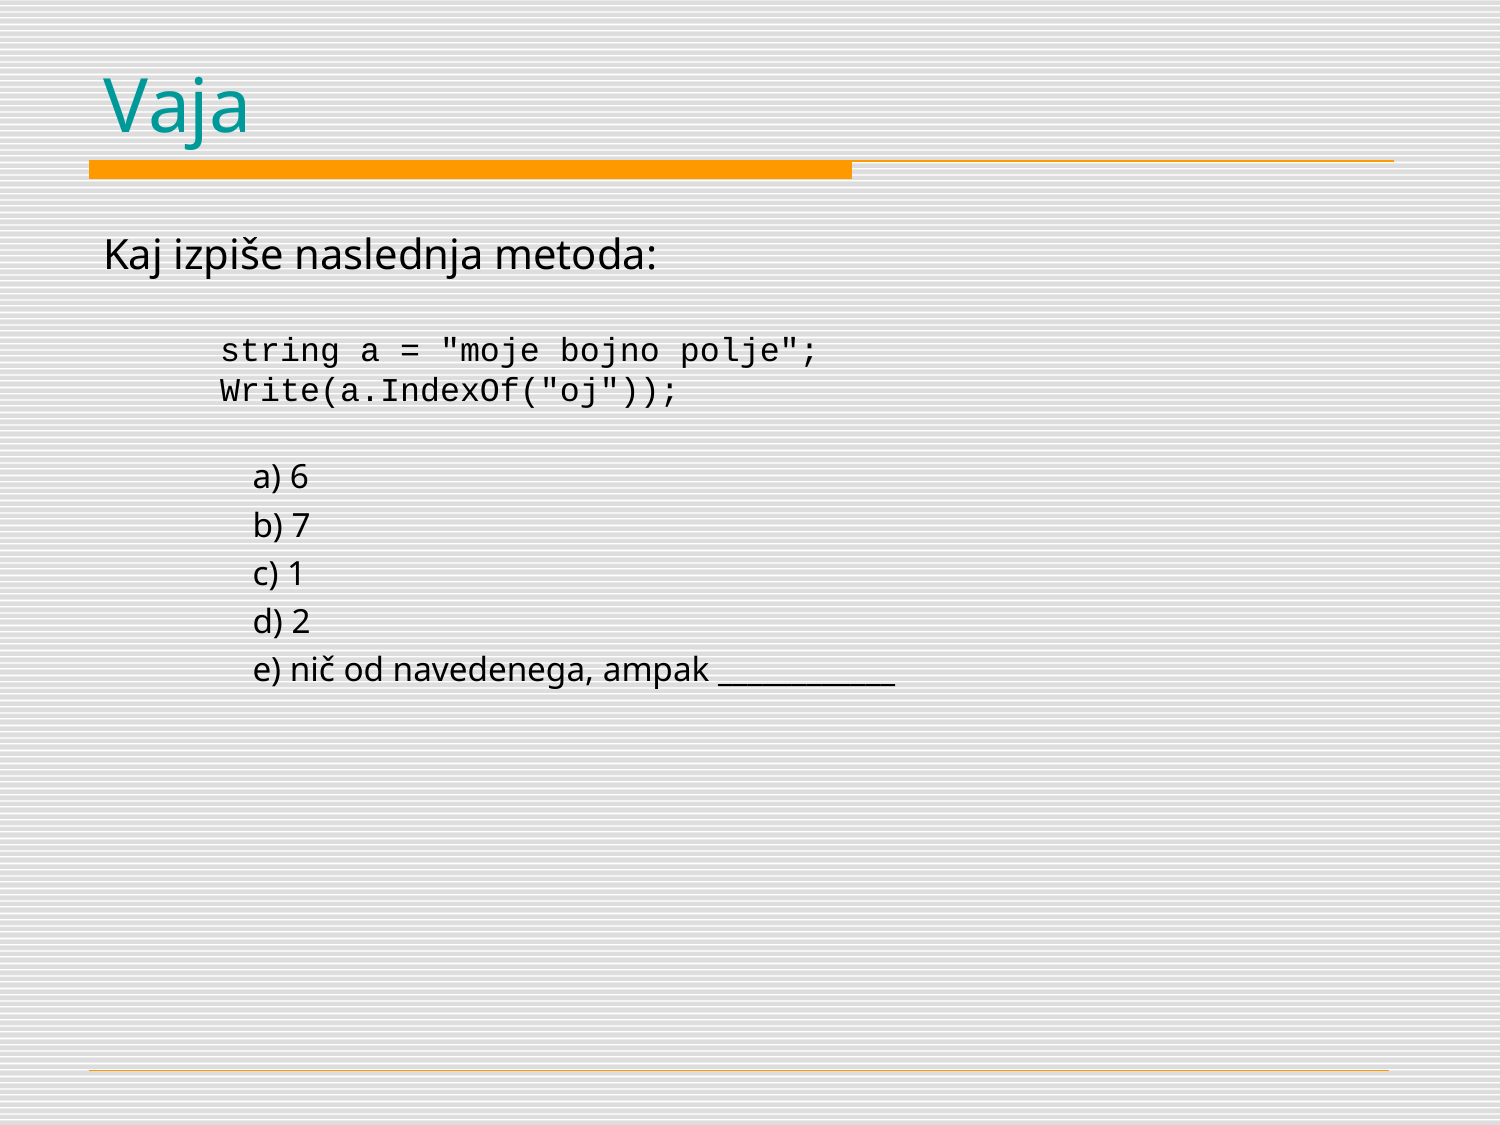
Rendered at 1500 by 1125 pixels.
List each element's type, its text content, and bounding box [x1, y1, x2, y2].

list Kaj izpiše naslednja metoda: string a = "moje bojno polje"; Write(a.IndexOf("oj")); a) 6 b) 7 c) 1 d) 2 e) nič od navedenega, ampak ____________ [88, 220, 1401, 1059]
picture [0, 0, 1500, 1125]
title Vaja [88, 42, 1401, 155]
